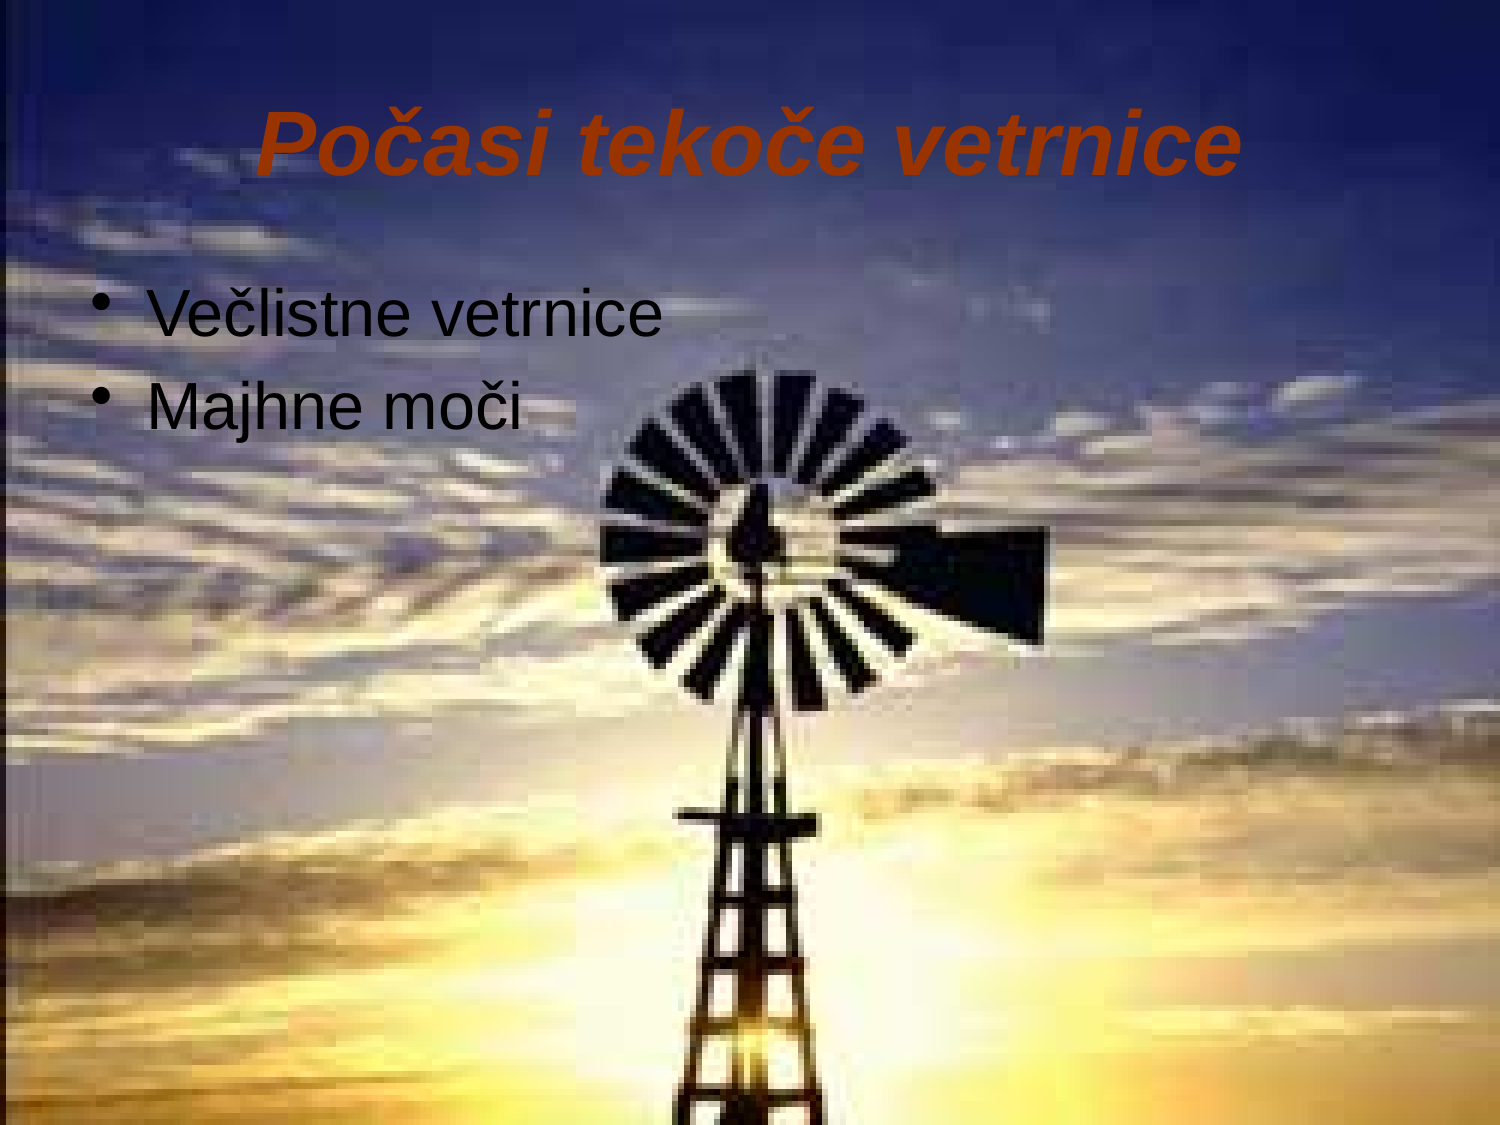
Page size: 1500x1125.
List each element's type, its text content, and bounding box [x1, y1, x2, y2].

picture [0, 0, 1500, 1125]
list Večlistne vetrnice Majhne moči [75, 262, 1425, 1005]
title Počasi tekoče vetrnice [75, 45, 1425, 233]
